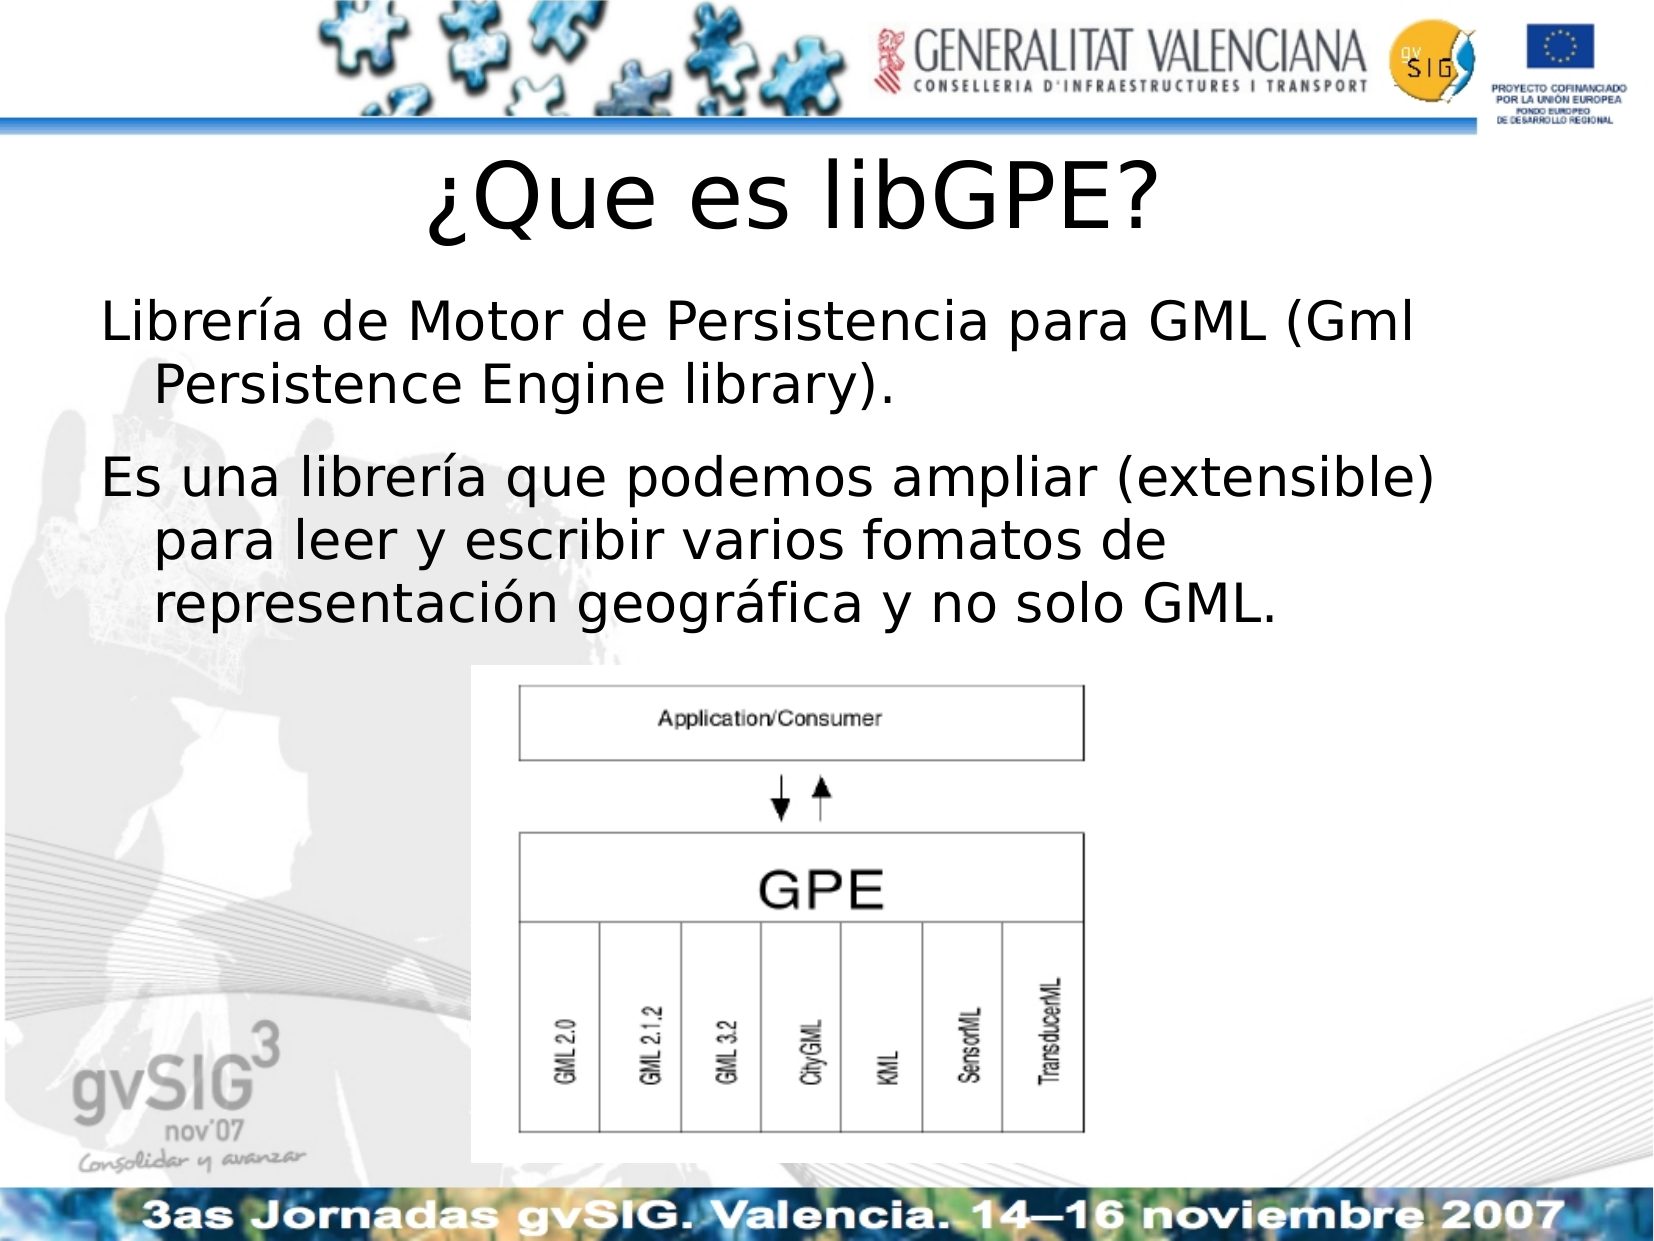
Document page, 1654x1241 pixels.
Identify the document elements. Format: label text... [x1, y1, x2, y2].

picture [0, 0, 1654, 1241]
list Librería de Motor de Persistencia para GML (Gml Persistence Engine library). Es una librería que podemos ampliar (extensible) para leer y escribir varios fomatos de representación geográfica y no solo GML. [82, 290, 1571, 1109]
title ¿Que es libGPE? [49, 92, 1538, 301]
